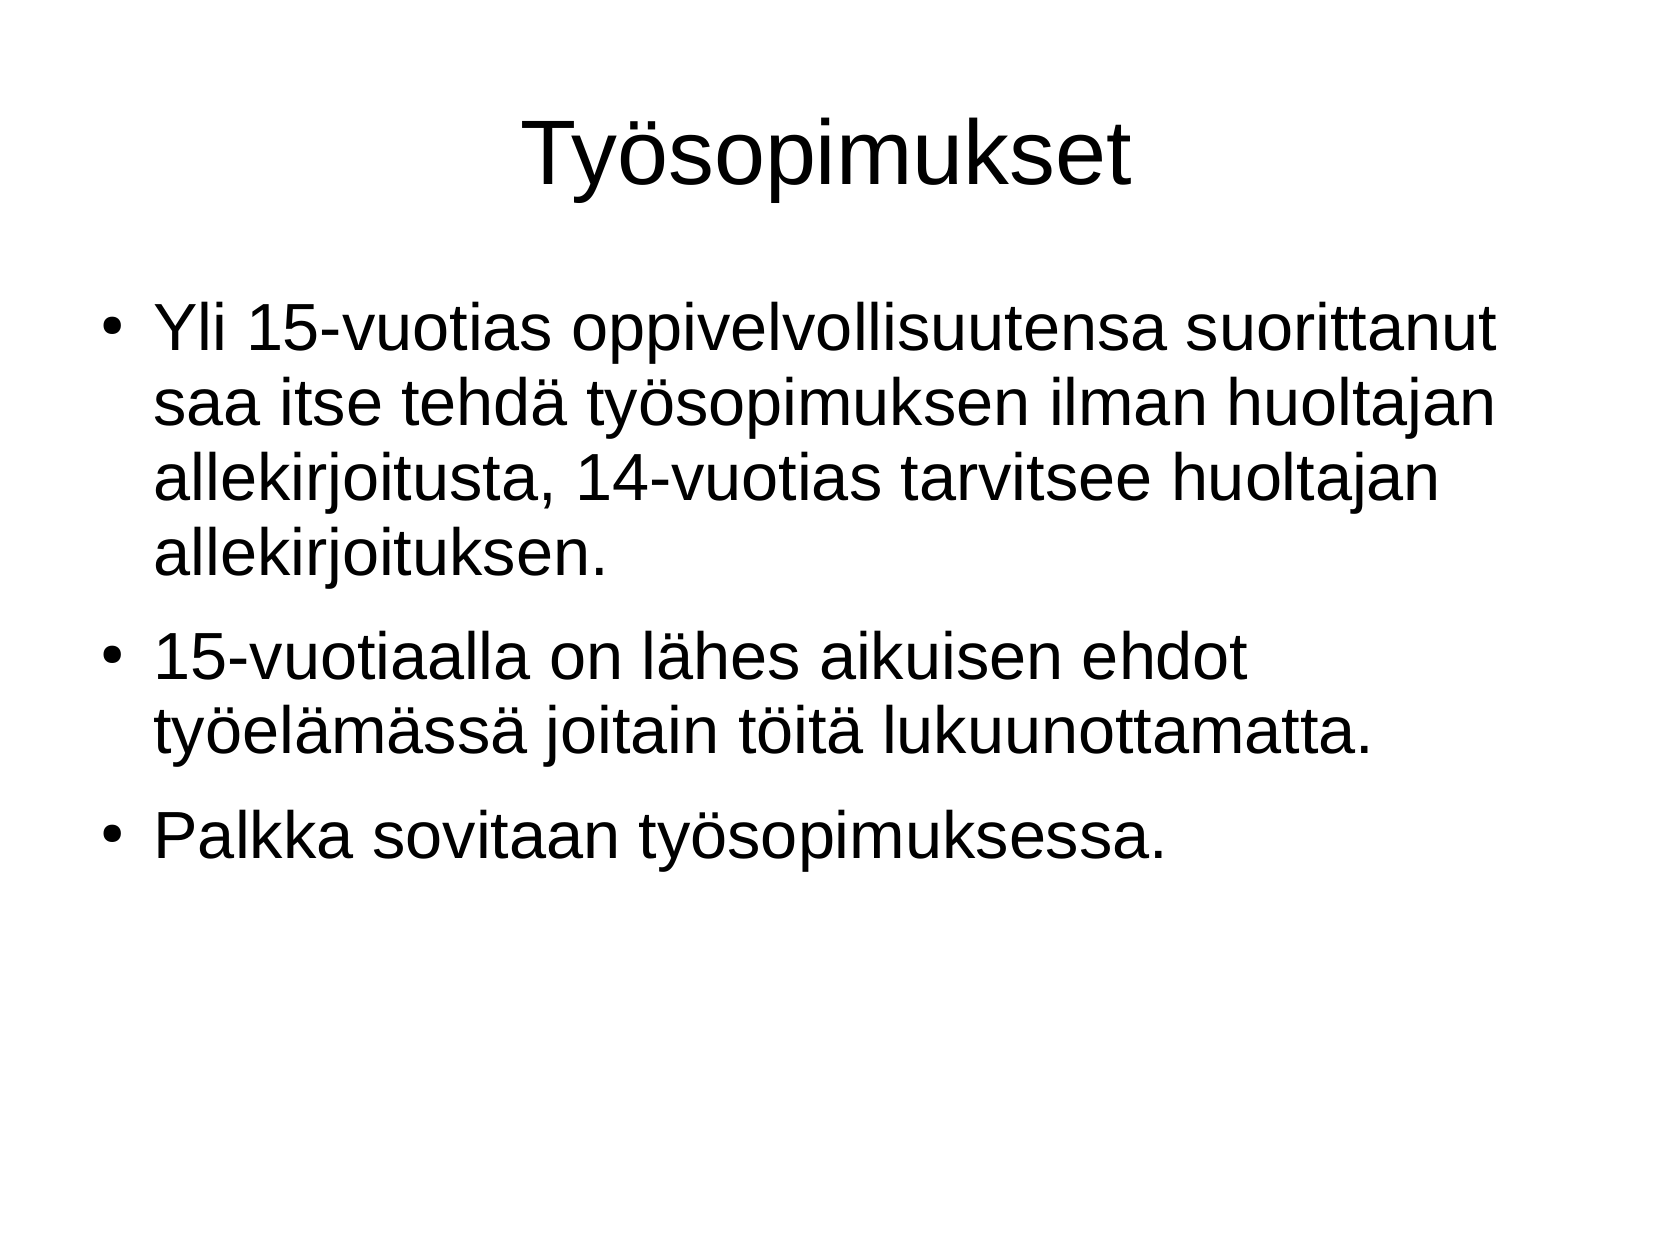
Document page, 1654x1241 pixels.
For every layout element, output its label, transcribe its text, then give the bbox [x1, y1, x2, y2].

list Yli 15-vuotias oppivelvollisuutensa suorittanut saa itse tehdä työsopimuksen ilman huoltajan allekirjoitusta, 14-vuotias tarvitsee huoltajan allekirjoituksen. 15-vuotiaalla on lähes aikuisen ehdot työelämässä joitain töitä lukuunottamatta. Palkka sovitaan työsopimuksessa. [82, 290, 1571, 1010]
title Työsopimukset [82, 49, 1571, 257]
